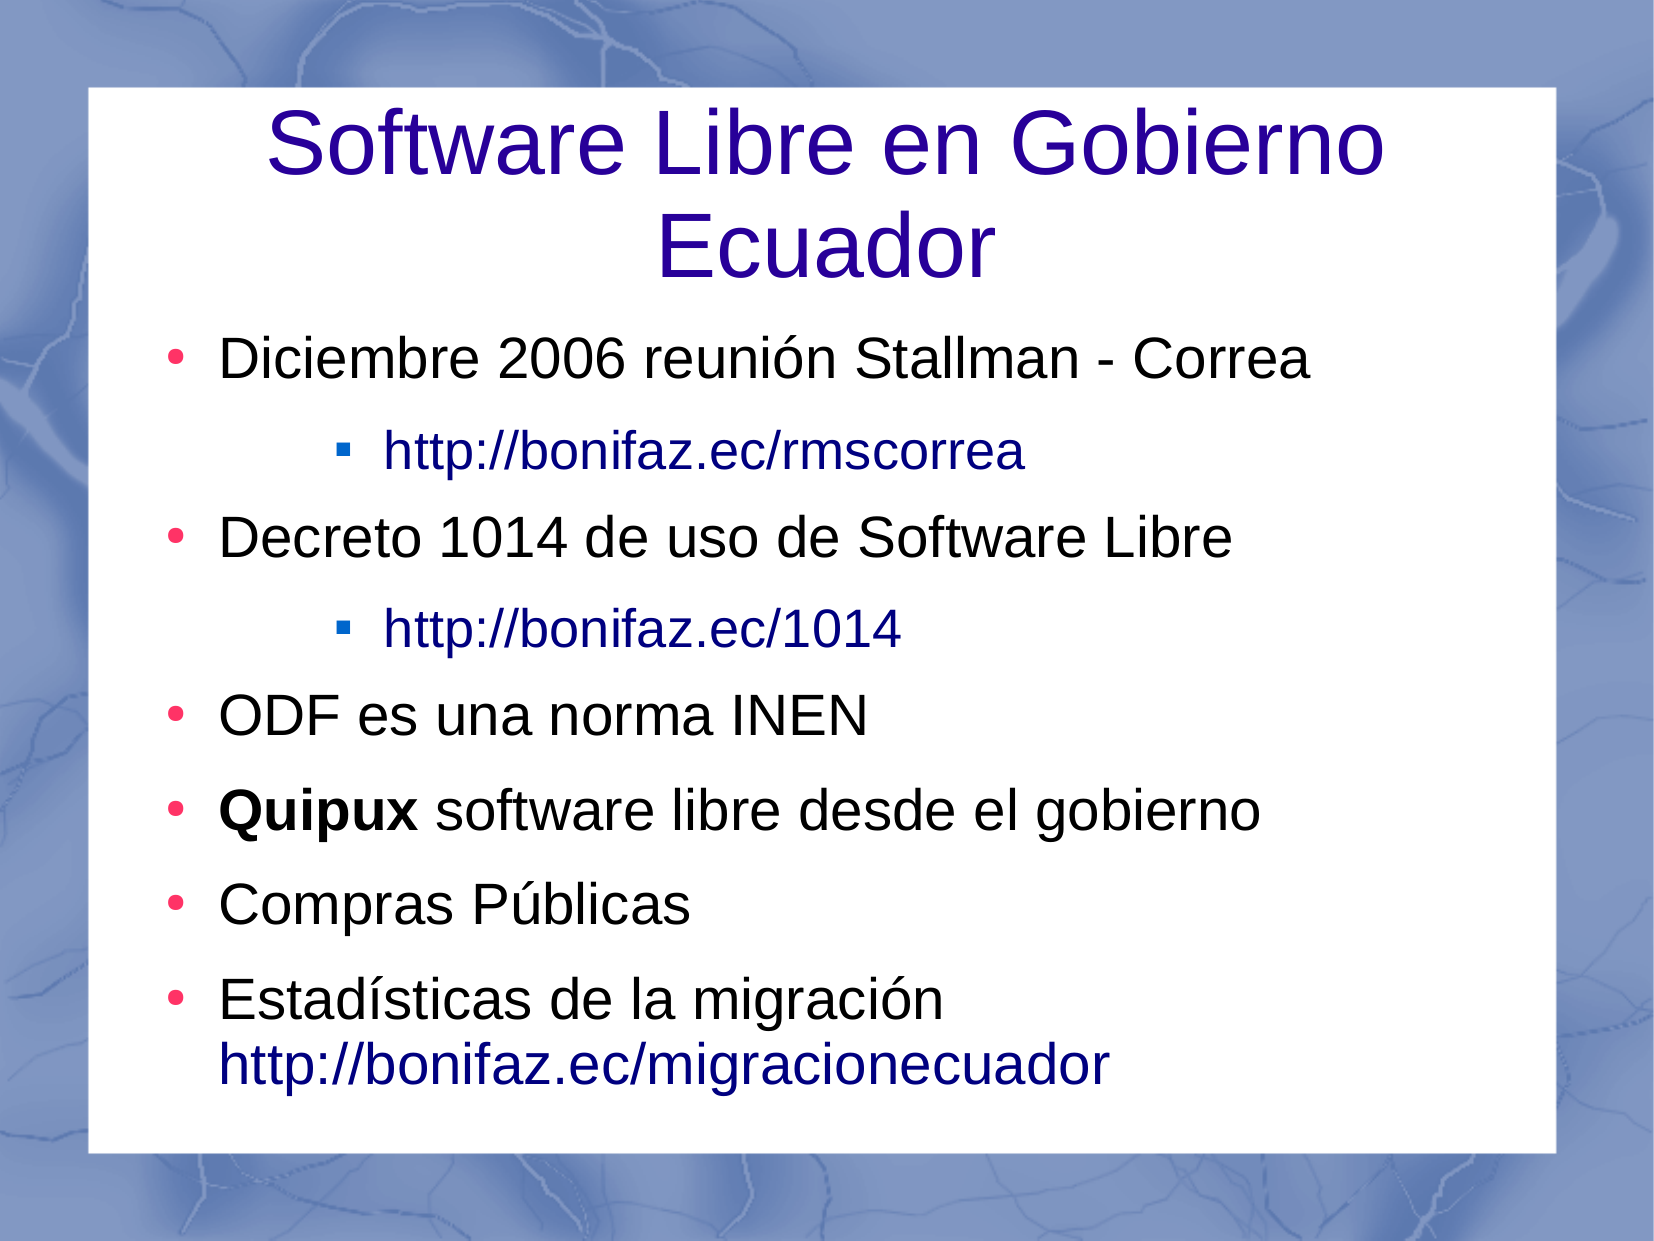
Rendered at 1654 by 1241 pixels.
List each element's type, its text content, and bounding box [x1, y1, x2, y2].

title Software Libre en Gobierno Ecuador [118, 90, 1536, 298]
list Diciembre 2006 reunión Stallman - Correa http://bonifaz.ec/rmscorrea Decreto 1014 de uso de Software Libre http://bonifaz.ec/1014 ODF es una norma INEN Quipux software libre desde el gobierno Compras Públicas Estadísticas de la migración http://bonifaz.ec/migracionecuador [147, 325, 1506, 1097]
picture [0, 0, 1654, 1241]
